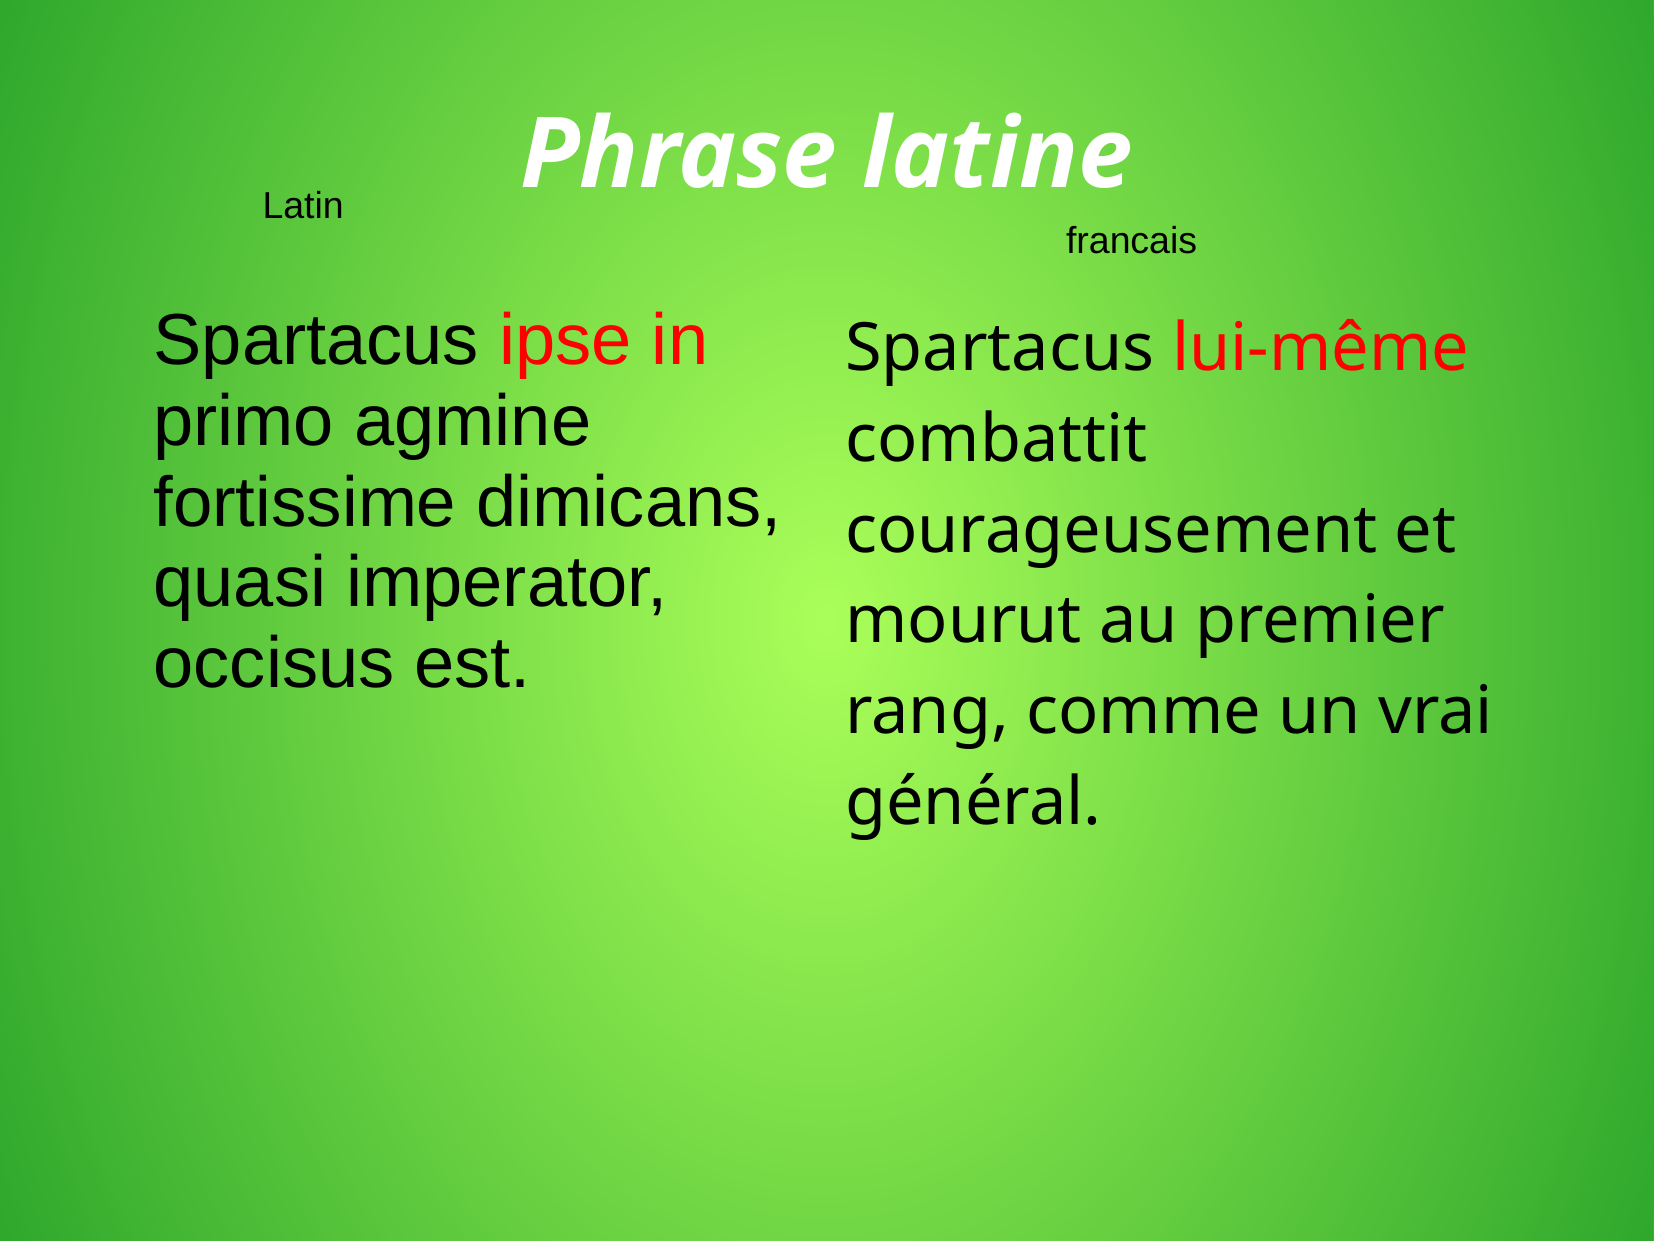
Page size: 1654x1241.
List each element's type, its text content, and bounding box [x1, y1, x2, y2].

text_box francais [1051, 212, 1212, 270]
list Spartacus lui-même combattit courageusement et mourut au premier rang, comme un vrai général. [845, 299, 1572, 1019]
title Phrase latine [82, 47, 1571, 252]
list Spartacus ipse in primo agmine fortissime dimicans, quasi imperator, occisus est. [82, 299, 809, 1019]
text_box Latin [248, 177, 508, 235]
